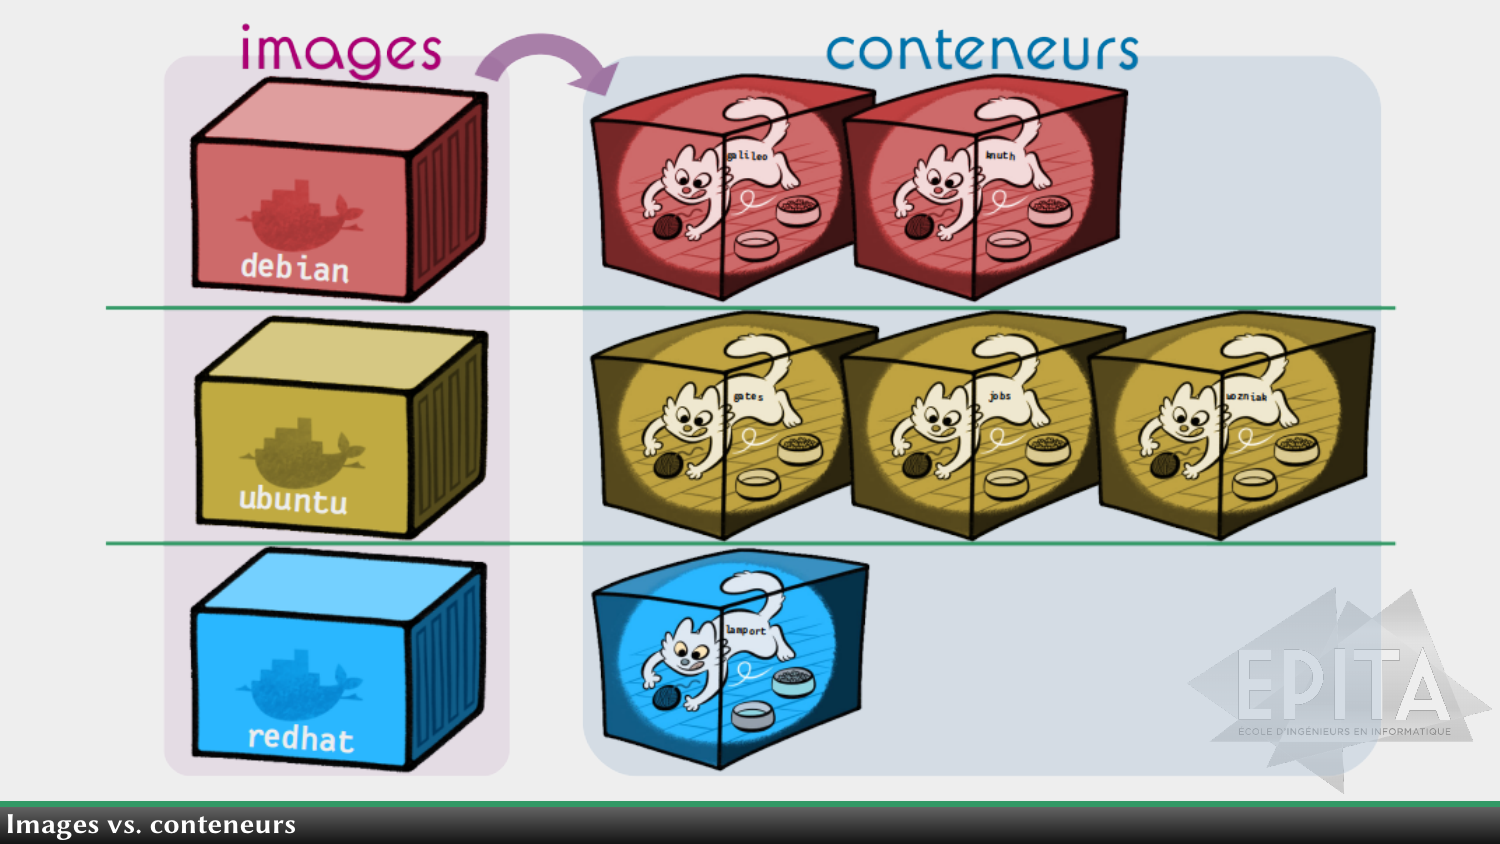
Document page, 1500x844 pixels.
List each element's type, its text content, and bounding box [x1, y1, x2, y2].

title Images vs. conteneurs [5, 801, 1075, 844]
picture [103, 23, 1492, 794]
